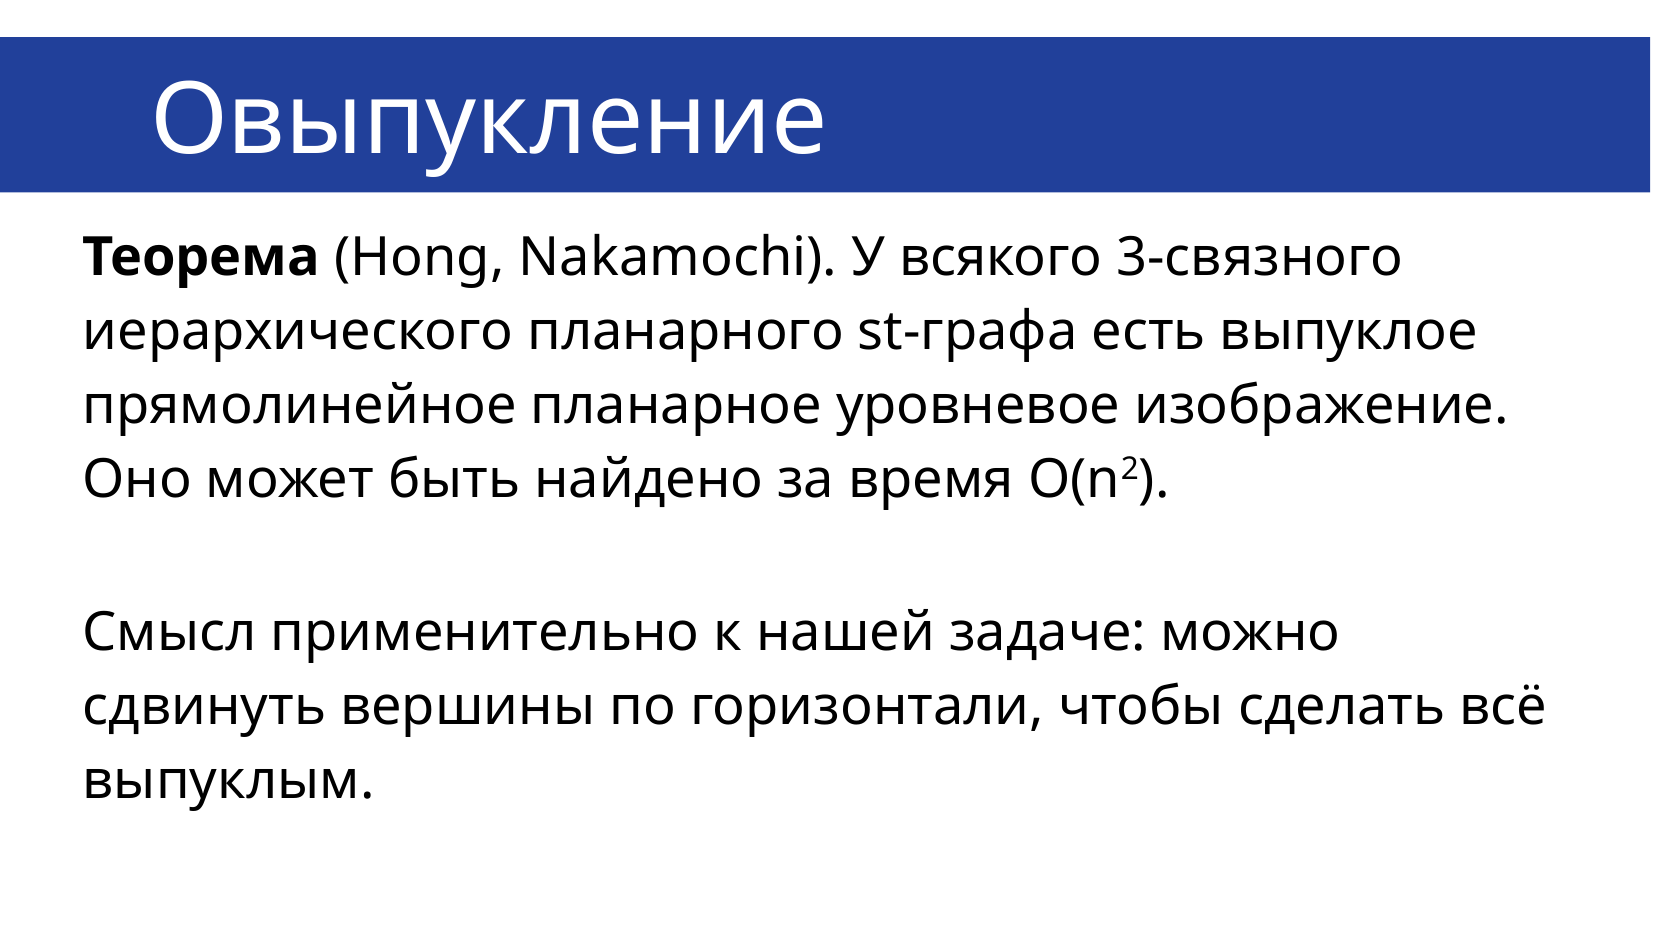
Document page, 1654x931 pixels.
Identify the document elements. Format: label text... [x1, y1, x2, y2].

subtitle Теорема (Hong, Nakamochi). У всякого 3-связного иерархического планарного st-графа есть выпуклое прямолинейное планарное уровневое изображение. Оно может быть найдено за время O(n2). Смысл применительно к нашей задаче: можно сдвинуть вершины по горизонтали, чтобы сделать всё выпуклым. [82, 217, 1576, 815]
title Овыпукление [0, 37, 1651, 193]
